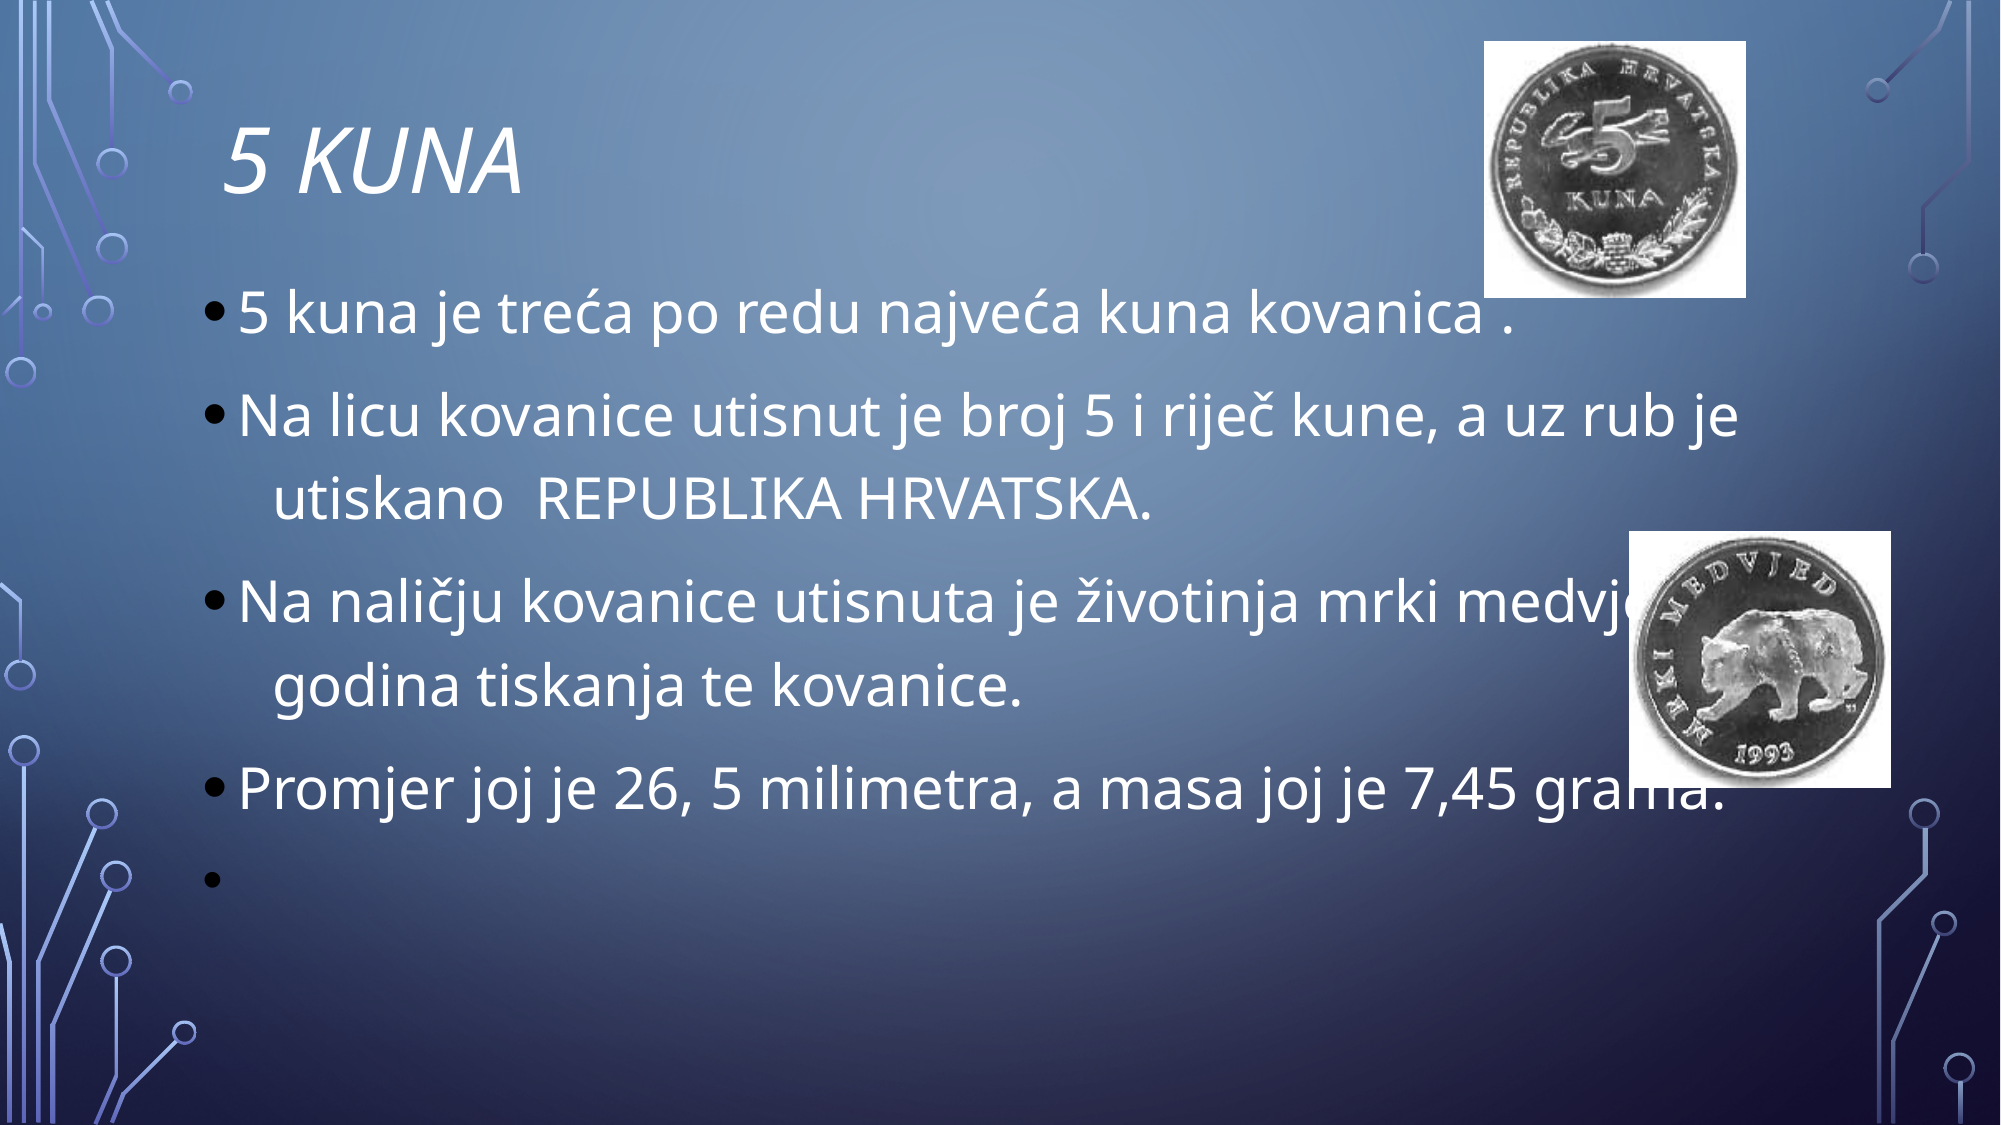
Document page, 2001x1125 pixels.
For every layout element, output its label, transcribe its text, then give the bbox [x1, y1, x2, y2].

title 5 KUNA [206, 54, 1484, 254]
list 5 kuna je treća po redu najveća kuna kovanica . Na licu kovanice utisnut je broj 5 i riječ kune, a uz rub je utiskano REPUBLIKA HRVATSKA. Na naličju kovanice utisnuta je životinja mrki medvjed, i godina tiskanja te kovanice. Promjer joj je 26, 5 milimetra, a masa joj je 7,45 grama. [187, 254, 1761, 909]
picture [1629, 531, 1891, 788]
picture [1484, 41, 1746, 298]
